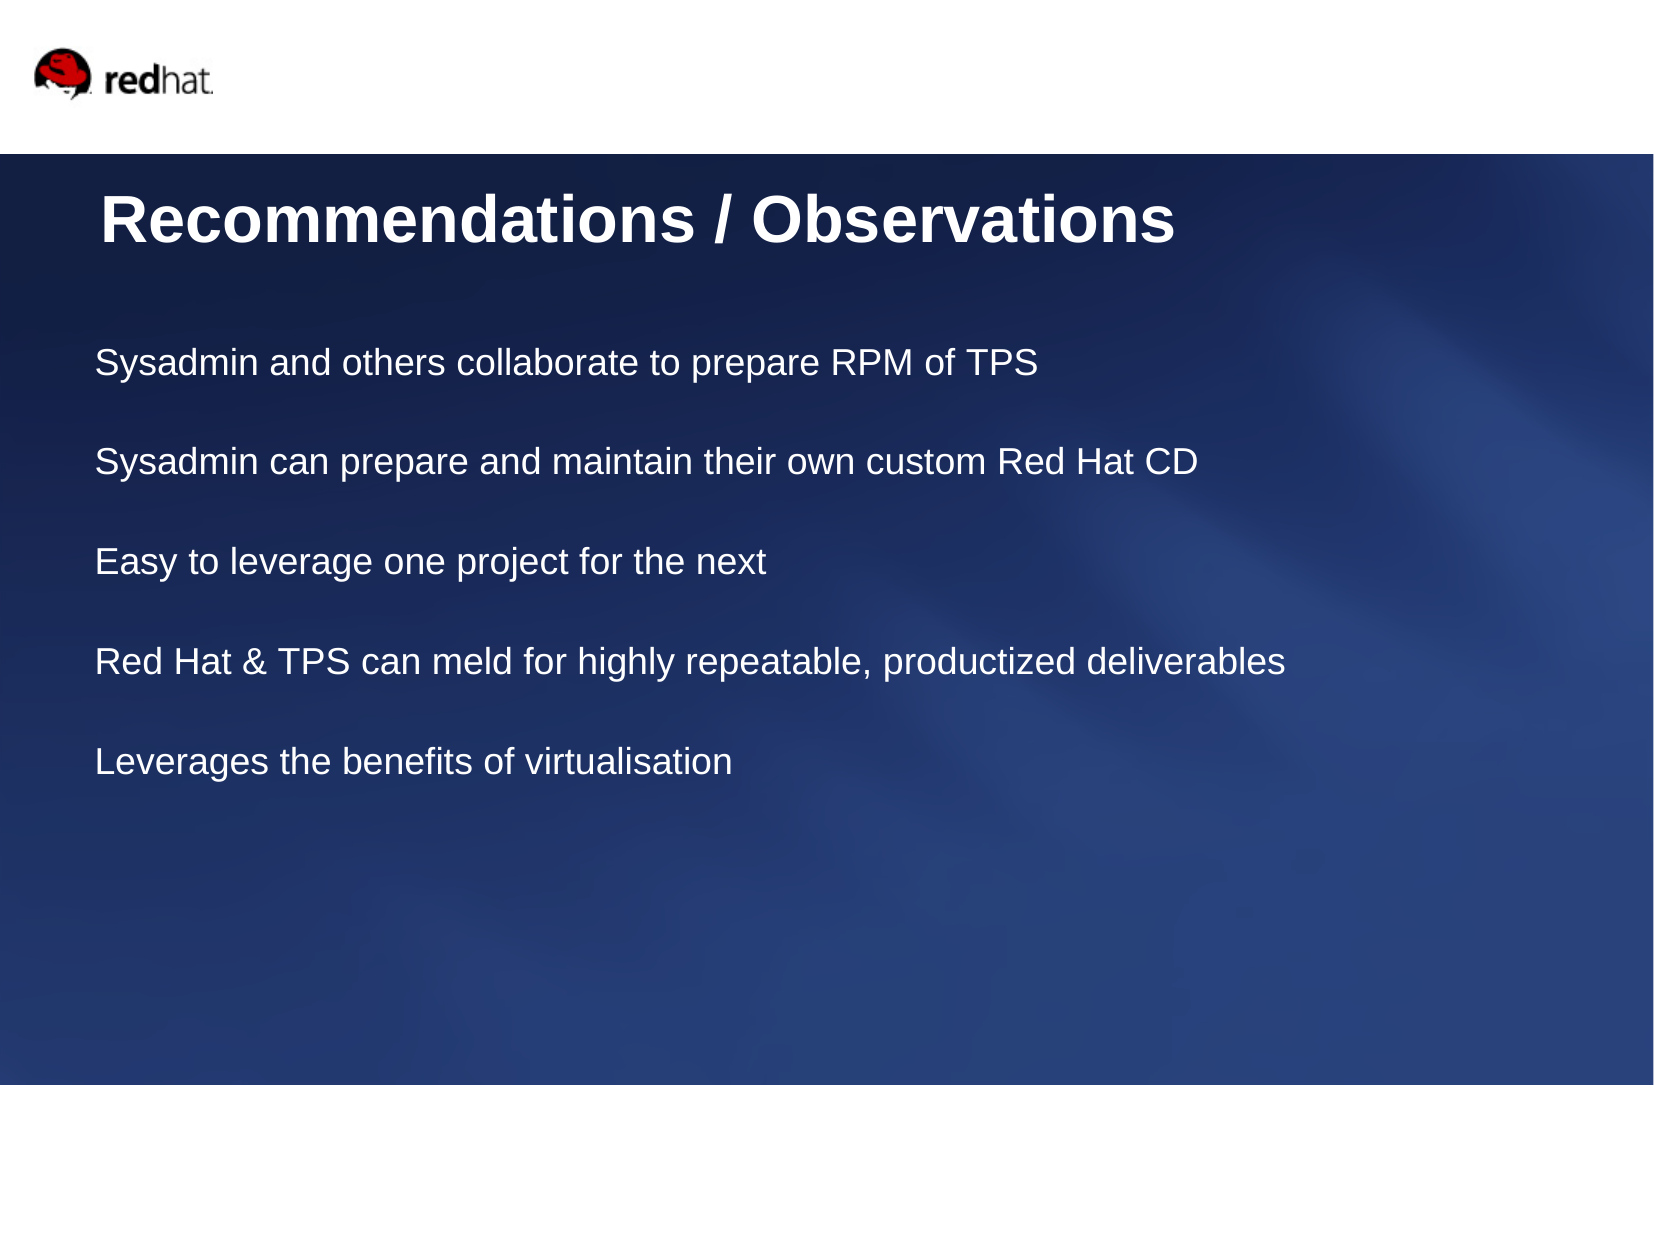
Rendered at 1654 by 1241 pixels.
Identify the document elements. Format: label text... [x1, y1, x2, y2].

picture [0, 154, 1654, 1085]
list Sysadmin and others collaborate to prepare RPM of TPS Sysadmin can prepare and maintain their own custom Red Hat CD Easy to leverage one project for the next Red Hat & TPS can meld for highly repeatable, productized deliverables Leverages the benefits of virtualisation [94, 341, 1501, 1119]
picture [33, 46, 213, 108]
title Recommendations / Observations [100, 164, 1506, 275]
